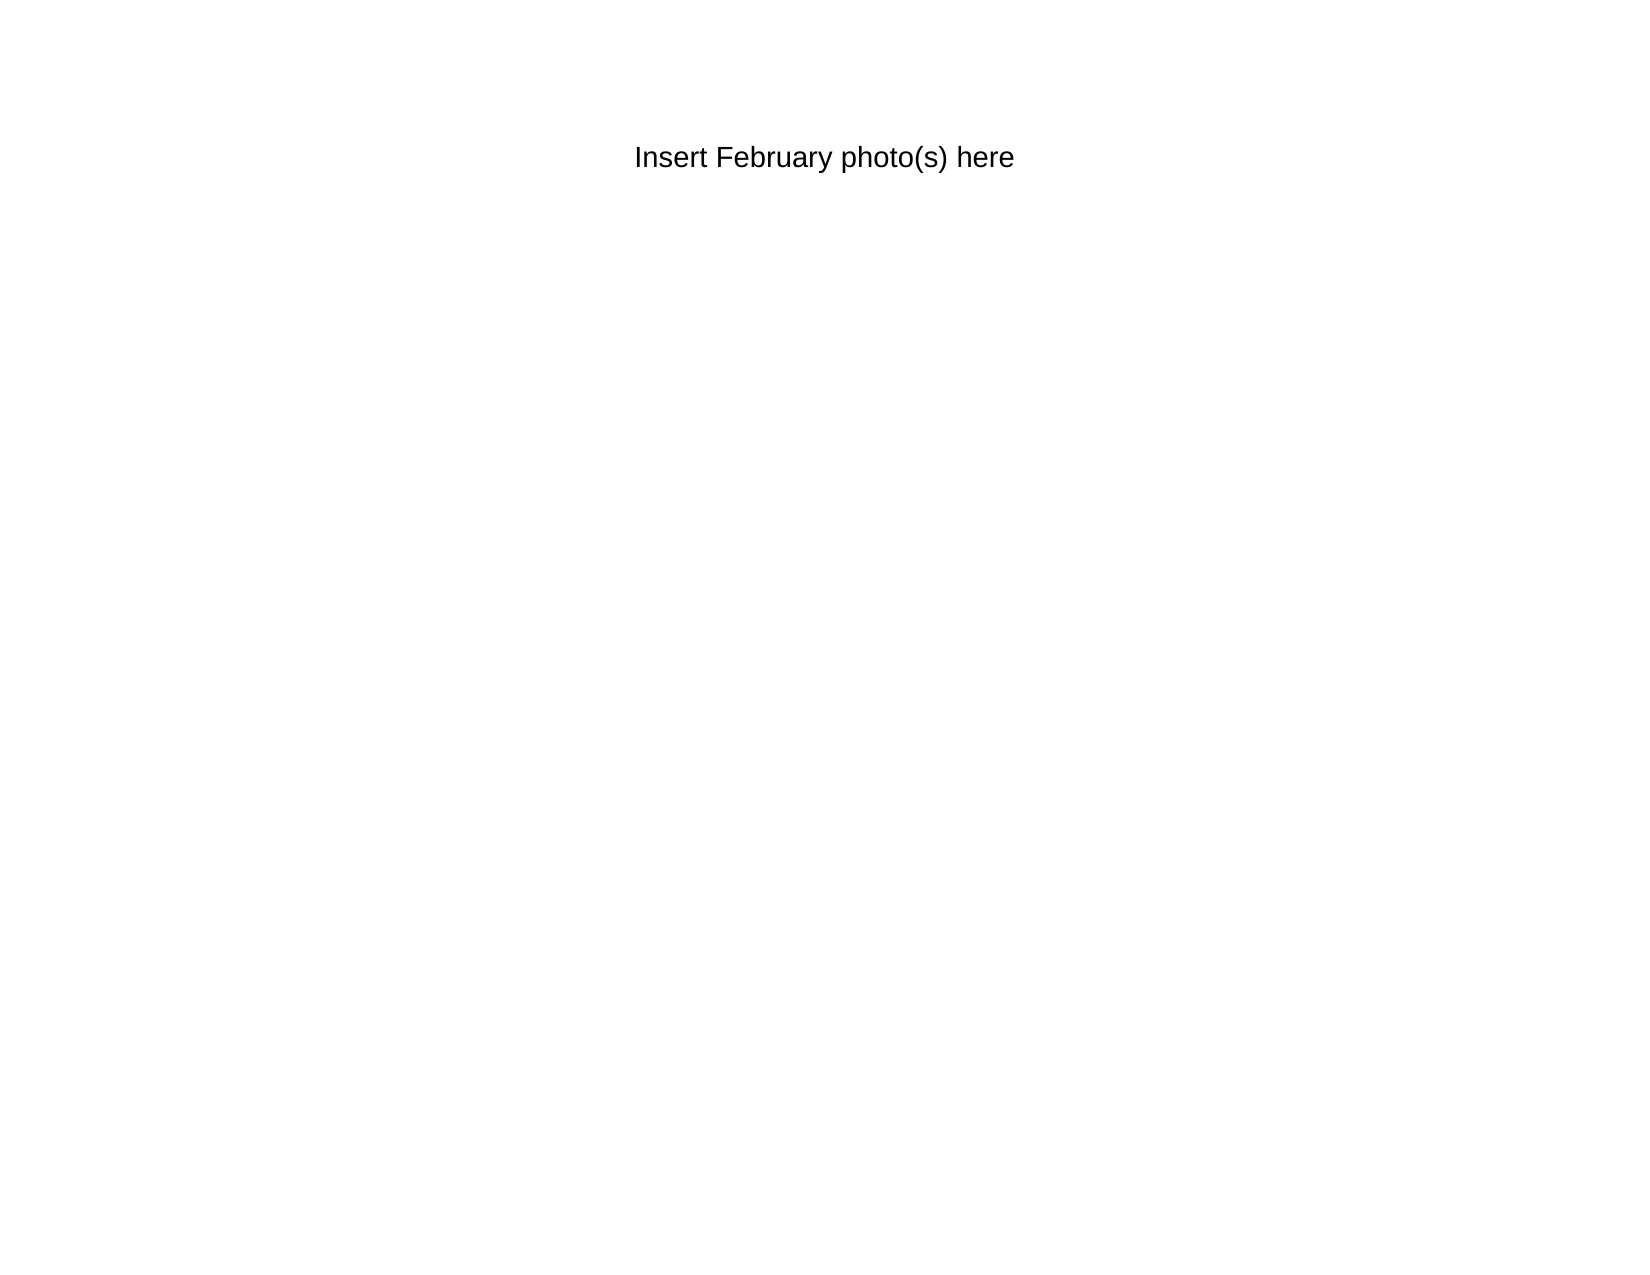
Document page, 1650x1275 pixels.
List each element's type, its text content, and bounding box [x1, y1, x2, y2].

title Insert February photo(s) here [82, 50, 1568, 264]
